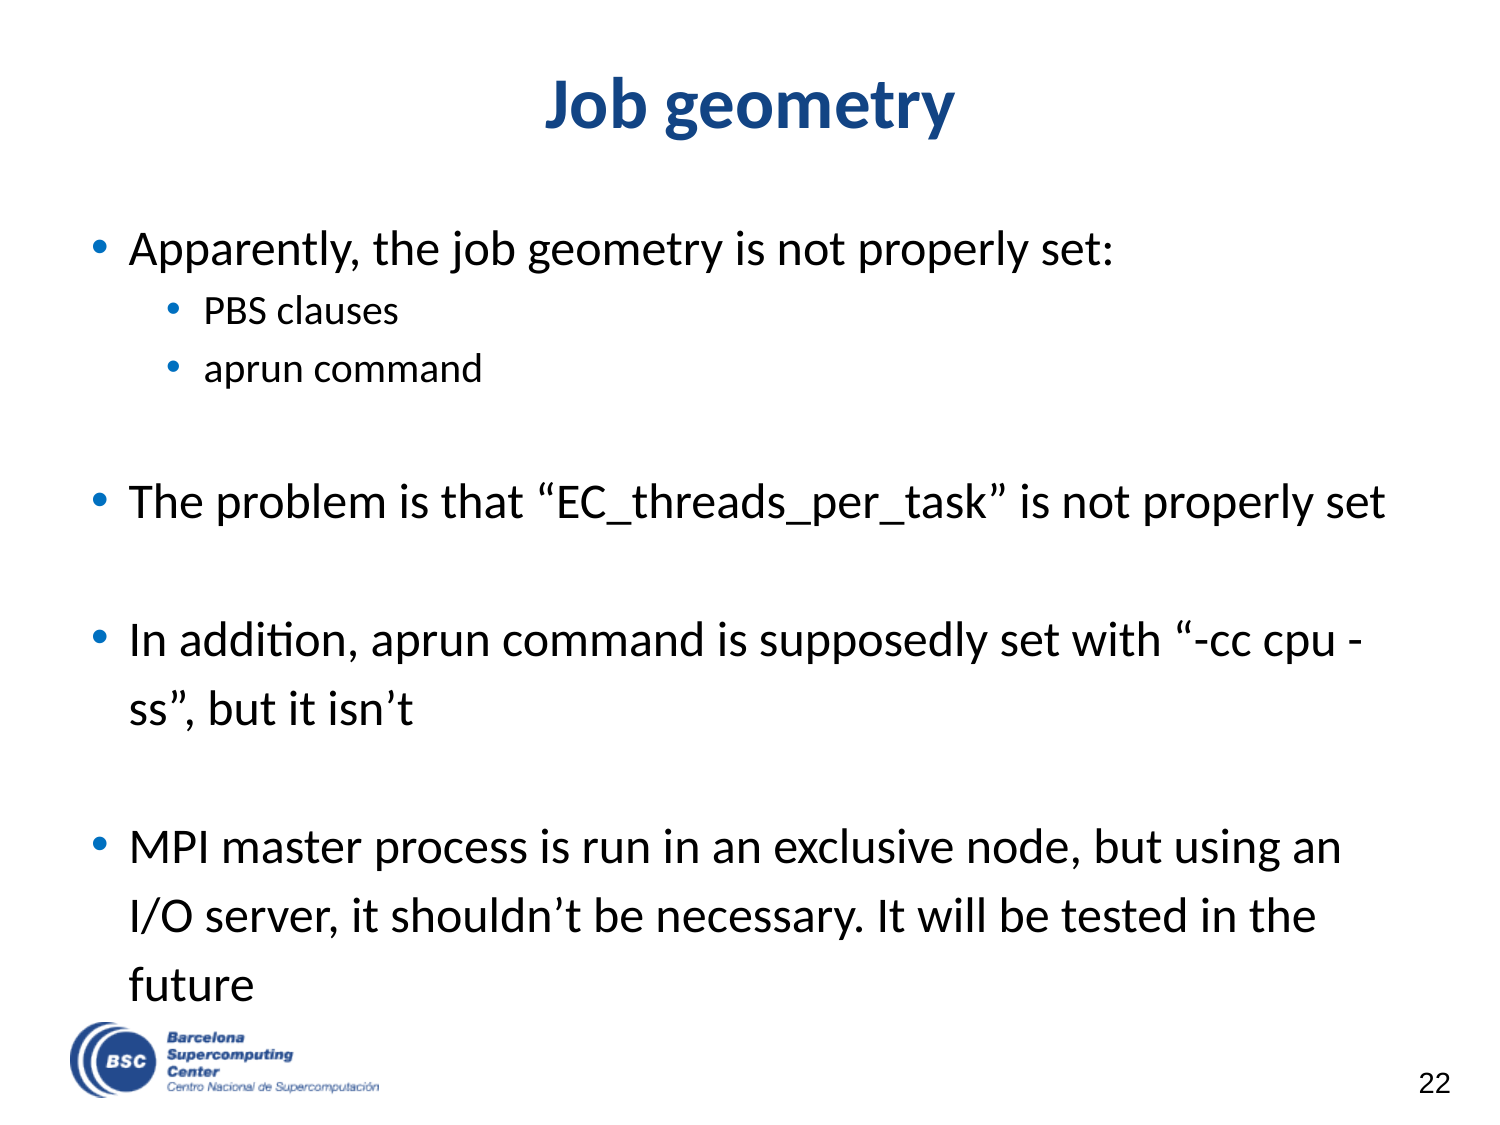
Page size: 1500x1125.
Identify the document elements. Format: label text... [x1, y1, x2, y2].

slide_number <number> [1403, 1038, 1494, 1125]
list Apparently, the job geometry is not properly set: PBS clauses aprun command The problem is that “EC_threads_per_task” is not properly set In addition, aprun command is supposedly set with “-cc cpu -ss”, but it isn’t MPI master process is run in an exclusive node, but using an I/O server, it shouldn’t be necessary. It will be tested in the future [76, 199, 1427, 993]
title Job geometry [76, 35, 1427, 174]
picture [70, 1022, 379, 1098]
